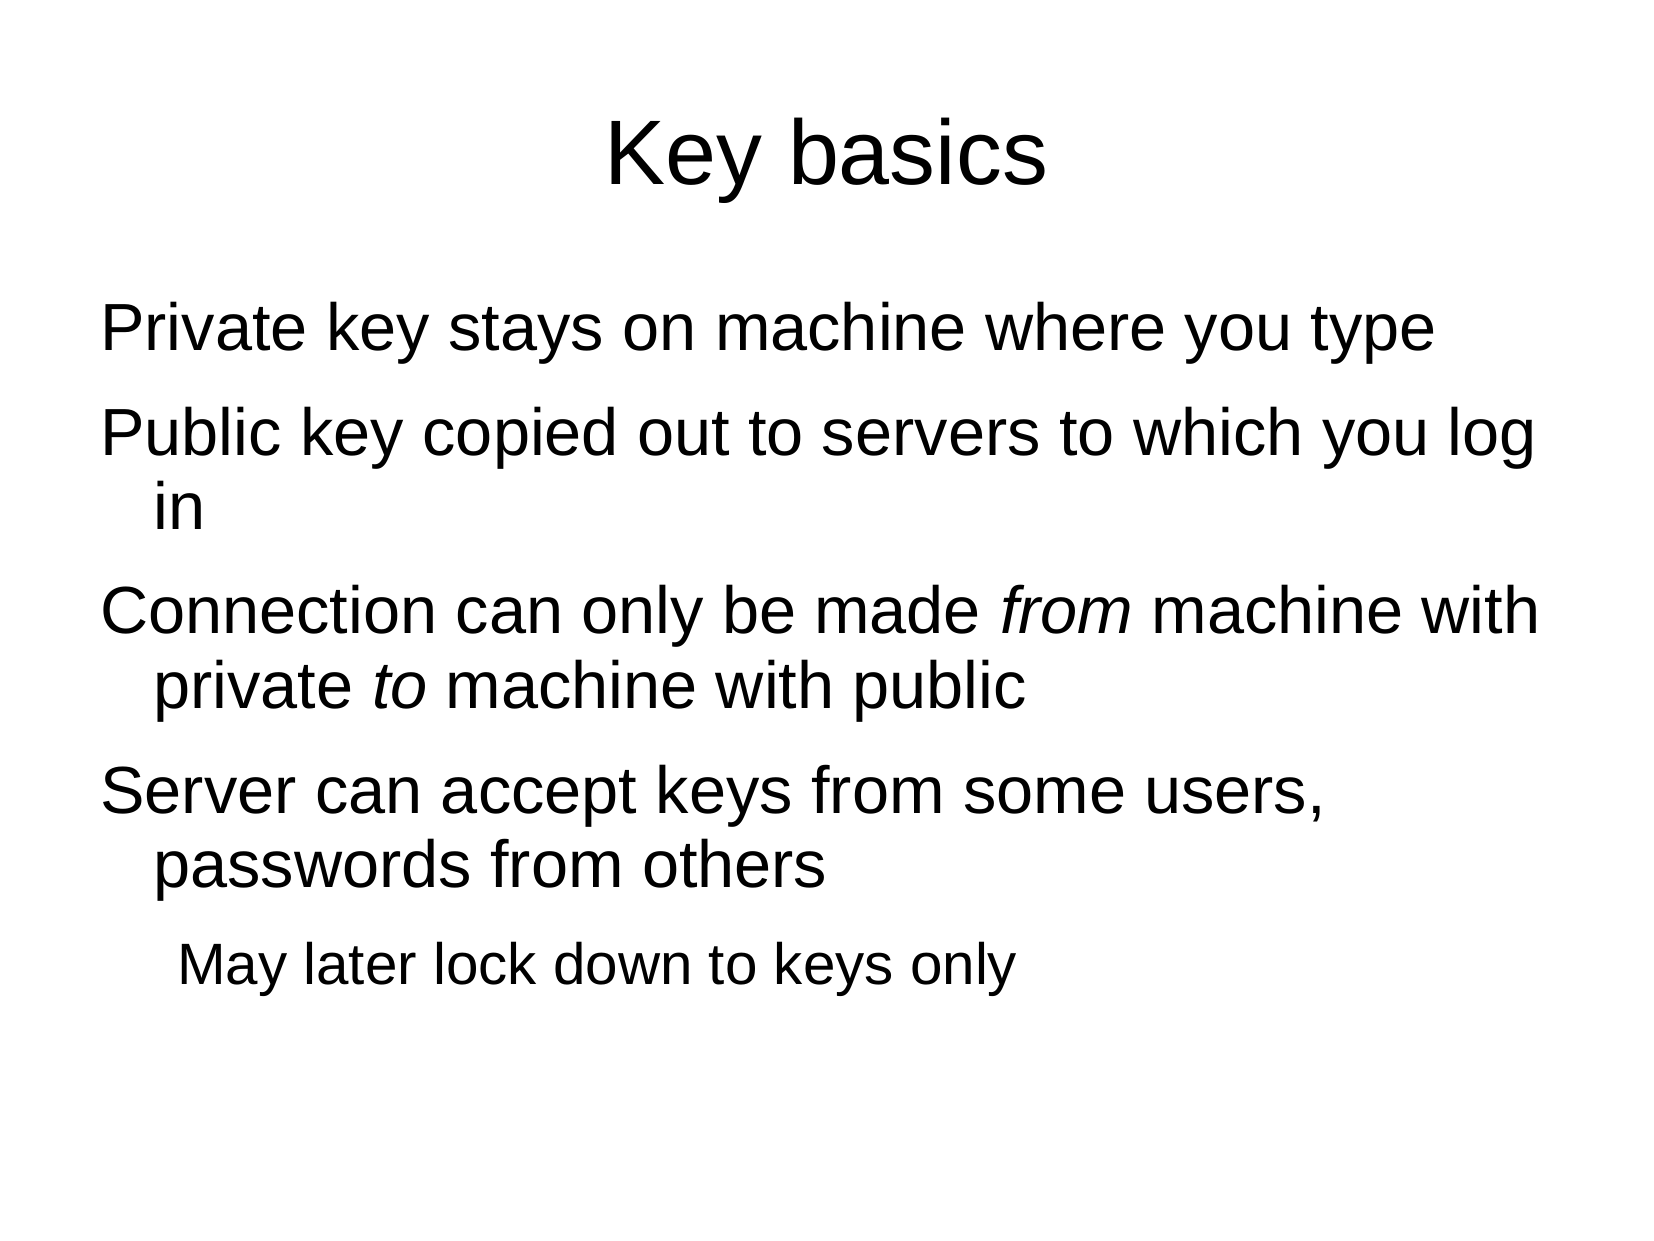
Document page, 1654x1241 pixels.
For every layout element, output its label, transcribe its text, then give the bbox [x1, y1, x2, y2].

title Key basics [82, 56, 1571, 250]
list Private key stays on machine where you type Public key copied out to servers to which you log in Connection can only be made from machine with private to machine with public Server can accept keys from some users, passwords from others May later lock down to keys only [82, 290, 1571, 1094]
